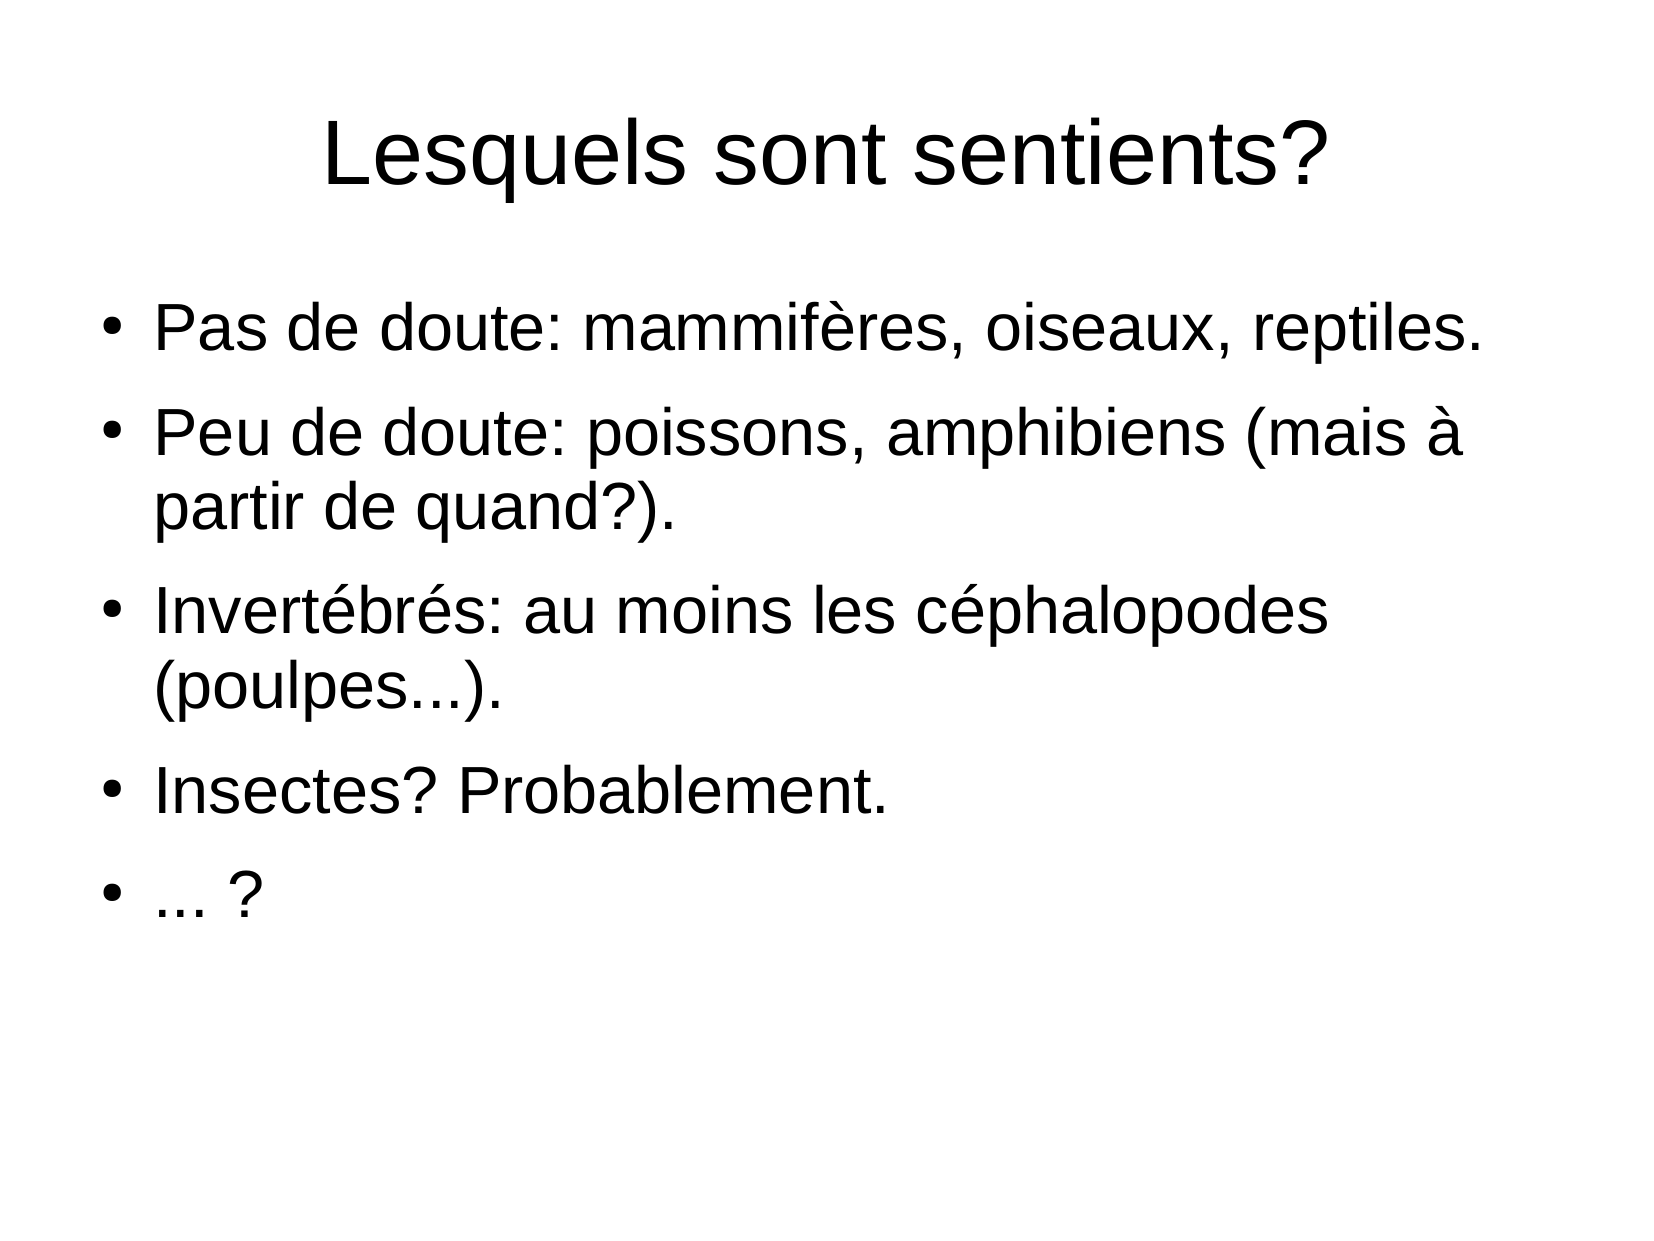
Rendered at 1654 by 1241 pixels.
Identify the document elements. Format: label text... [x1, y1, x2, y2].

title Lesquels sont sentients? [82, 49, 1571, 257]
list Pas de doute: mammifères, oiseaux, reptiles. Peu de doute: poissons, amphibiens (mais à partir de quand?). Invertébrés: au moins les céphalopodes (poulpes...). Insectes? Probablement. ... ? [82, 290, 1538, 1010]
